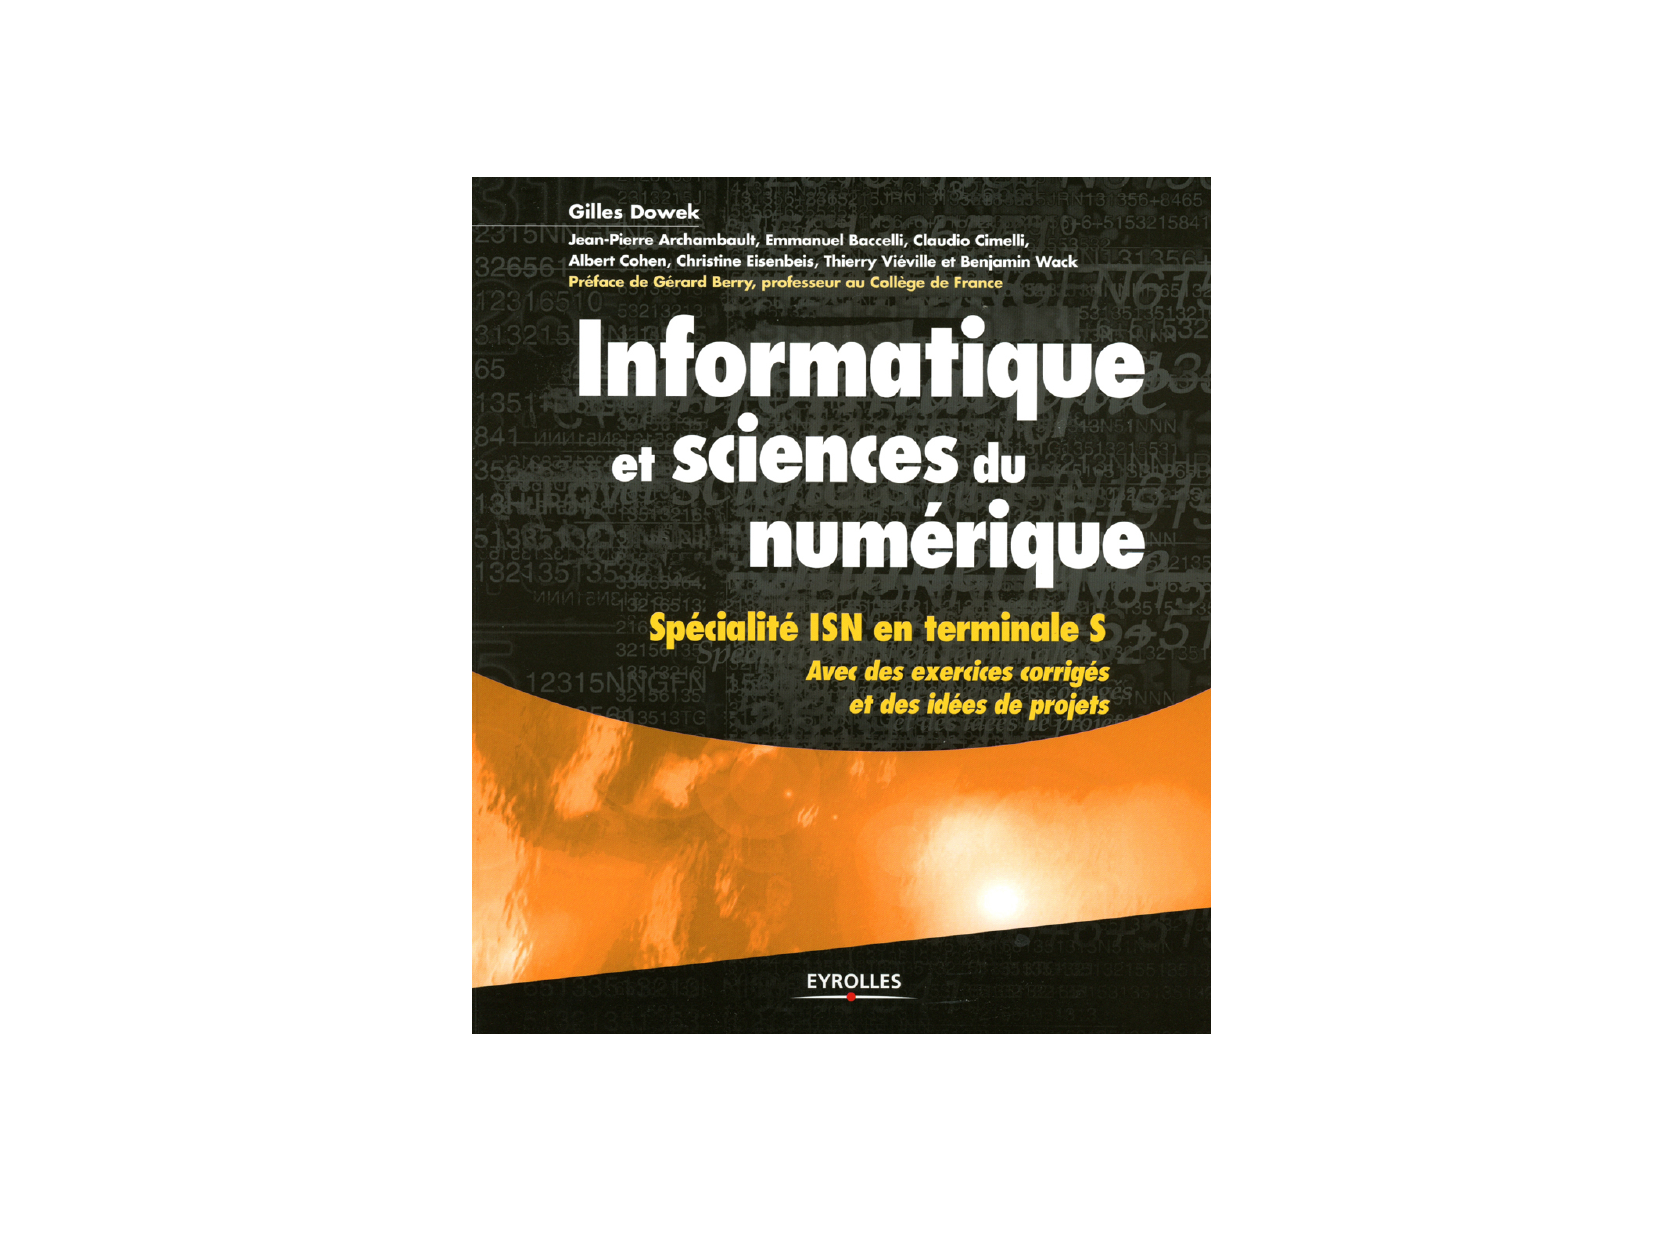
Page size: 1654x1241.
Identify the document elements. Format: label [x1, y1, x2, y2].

picture [472, 177, 1211, 1034]
